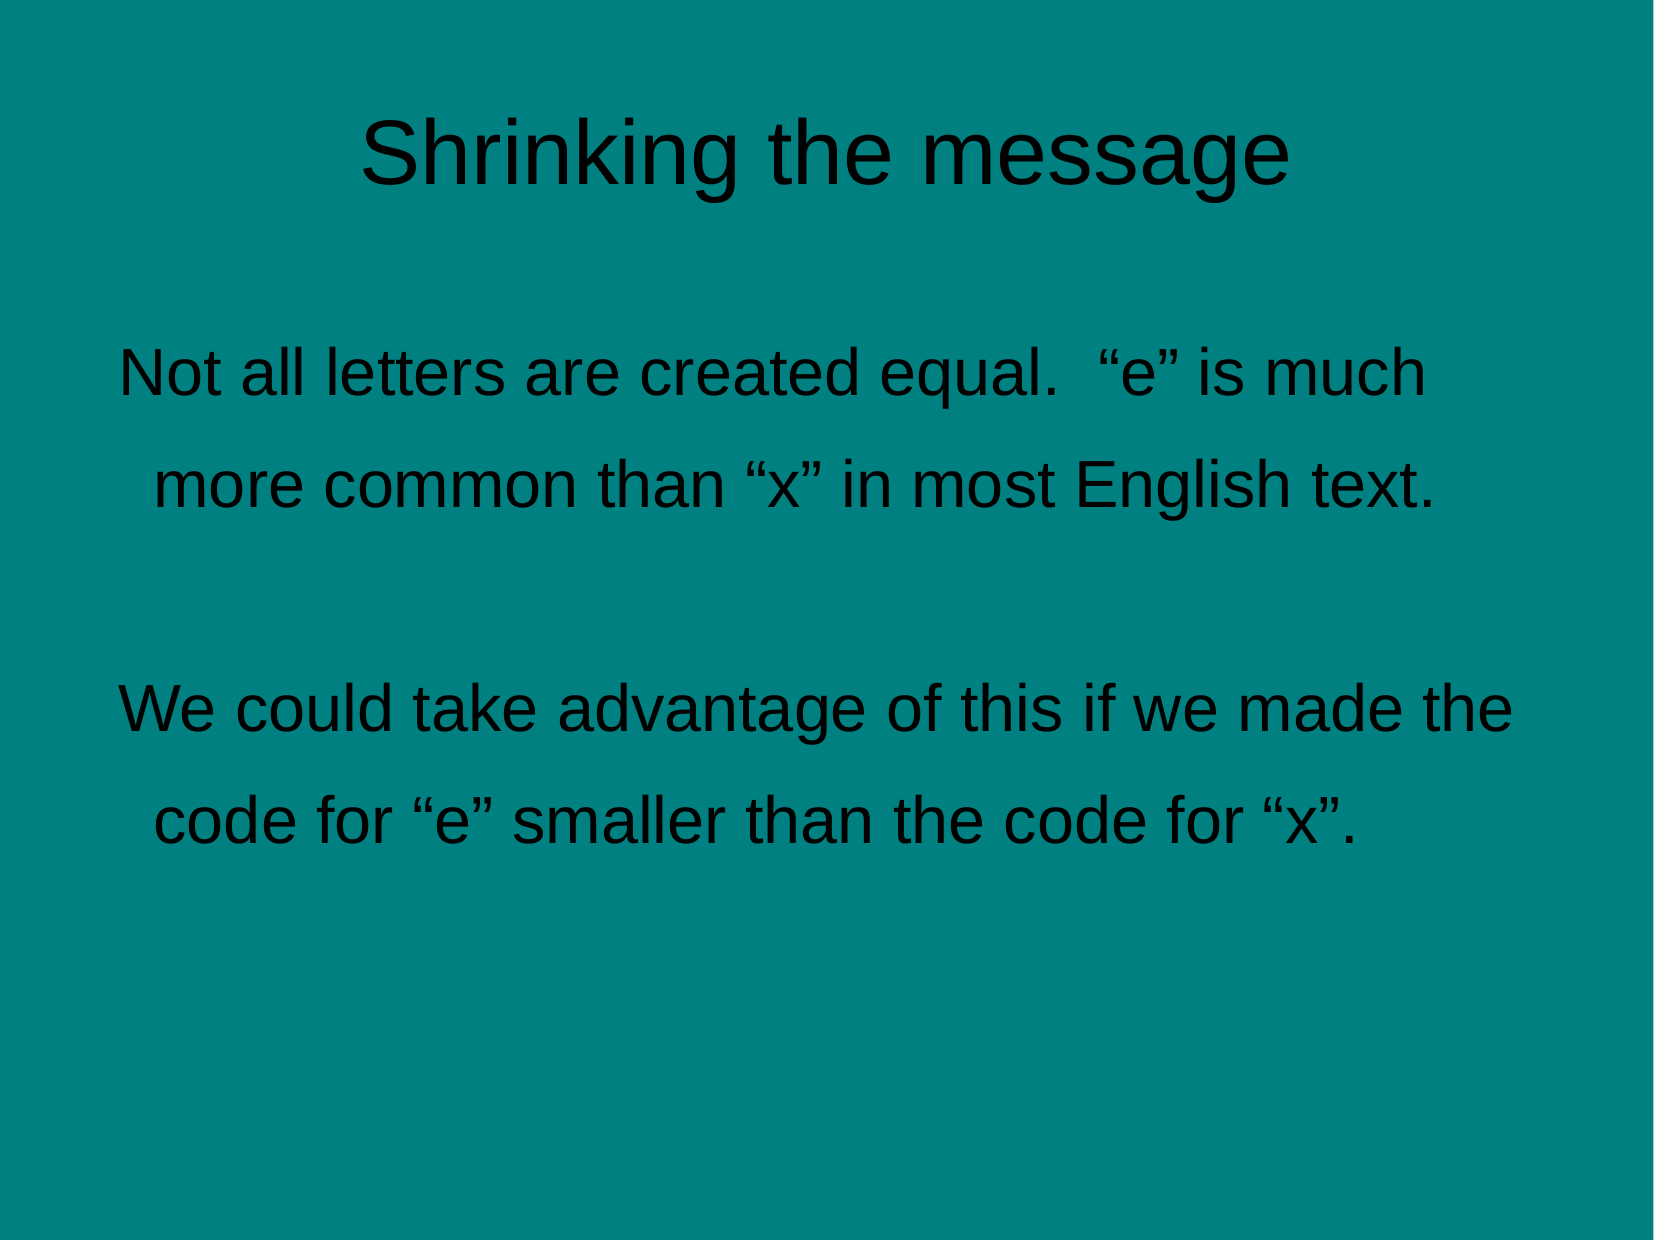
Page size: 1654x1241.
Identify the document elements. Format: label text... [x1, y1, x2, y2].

subtitle Not all letters are created equal. “e” is much more common than “x” in most English text. We could take advantage of this if we made the code for “e” smaller than the code for “x”. [82, 297, 1571, 1102]
title Shrinking the message [82, 56, 1571, 250]
